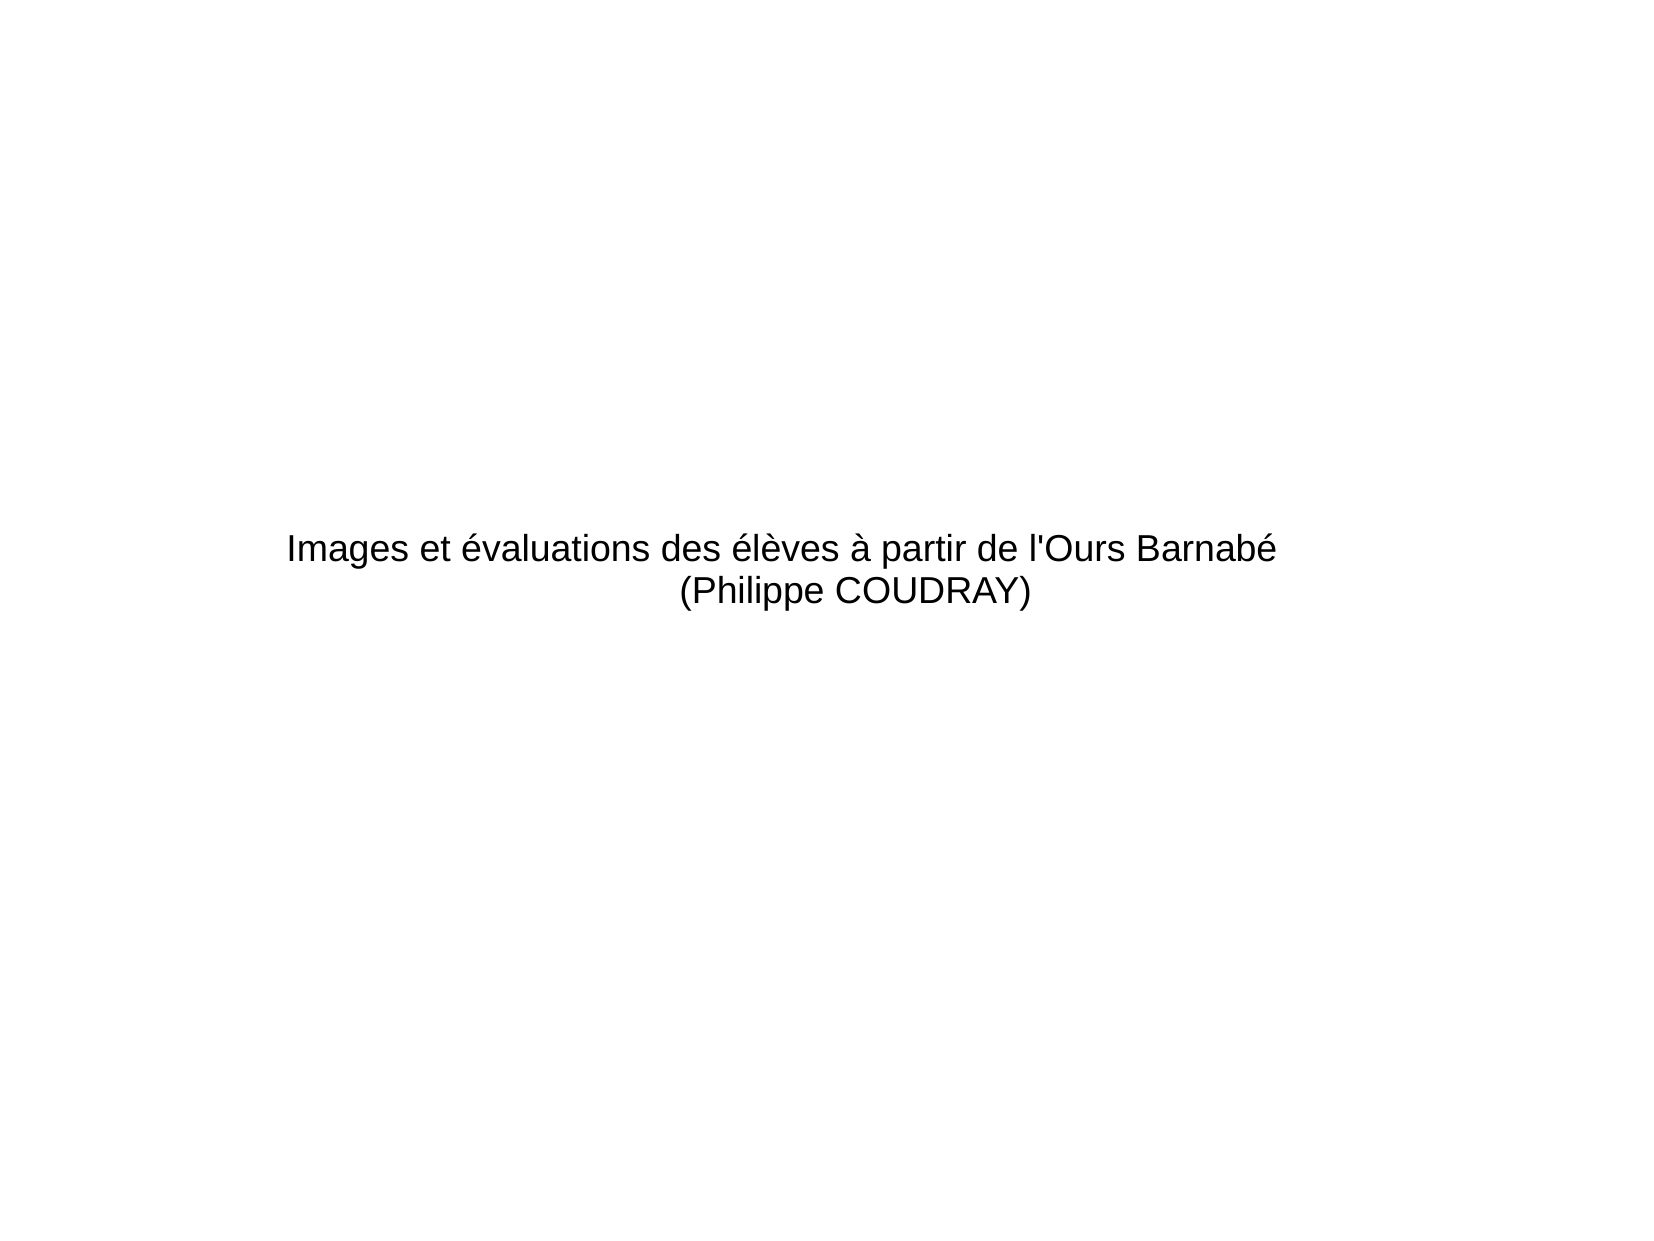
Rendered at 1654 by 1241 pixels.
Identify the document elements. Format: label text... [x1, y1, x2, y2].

text_box Images et évaluations des élèves à partir de l'Ours Barnabé (Philippe COUDRAY) [271, 519, 1430, 619]
